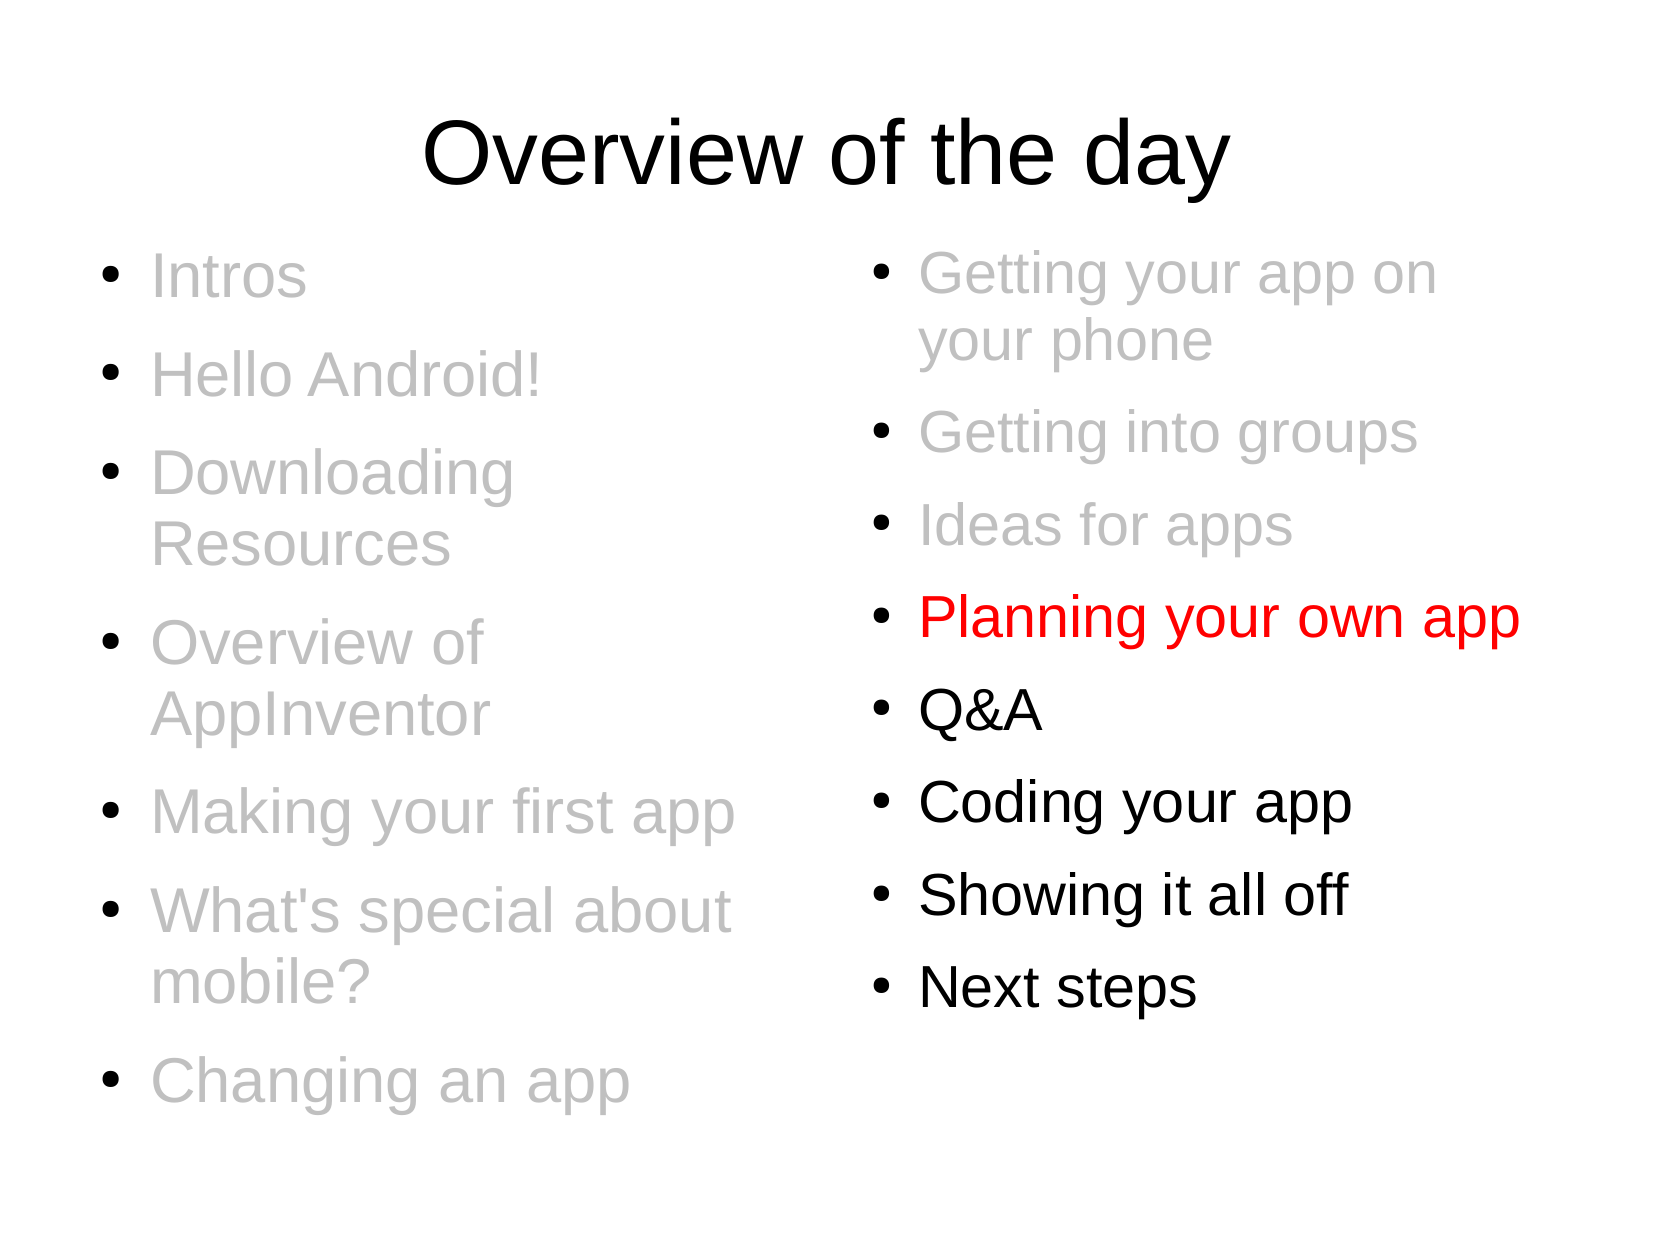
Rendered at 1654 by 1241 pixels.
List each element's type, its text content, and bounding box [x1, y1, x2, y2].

list Intros Hello Android! Downloading Resources Overview of AppInventor Making your first app What's special about mobile? Changing an app [82, 240, 793, 1126]
list Getting your app on your phone Getting into groups Ideas for apps Planning your own app Q&A Coding your app Showing it all off Next steps [855, 240, 1566, 1025]
title Overview of the day [82, 49, 1571, 257]
